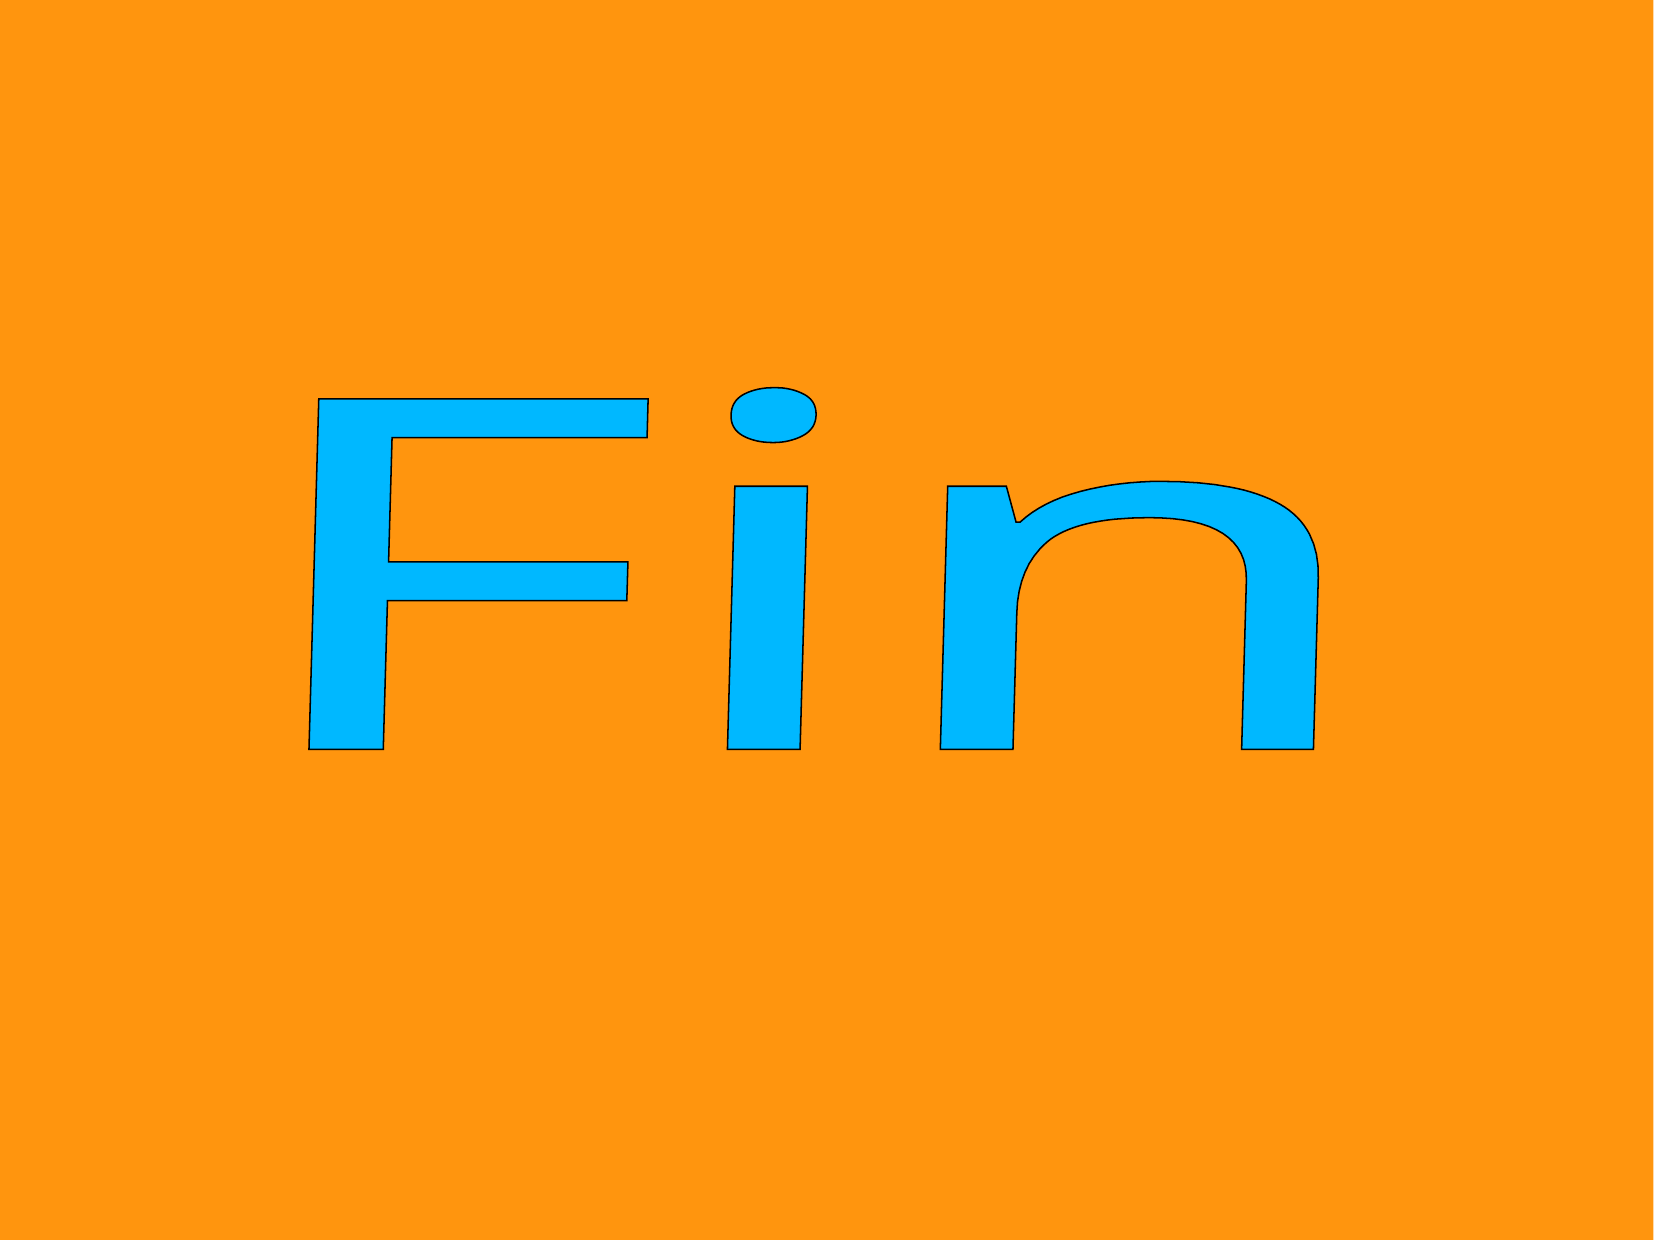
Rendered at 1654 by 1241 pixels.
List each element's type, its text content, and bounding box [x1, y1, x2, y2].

text_box Fin [727, 486, 808, 750]
text_box Fin [308, 398, 649, 750]
text_box Fin [940, 481, 1319, 750]
text_box Fin [731, 387, 817, 443]
